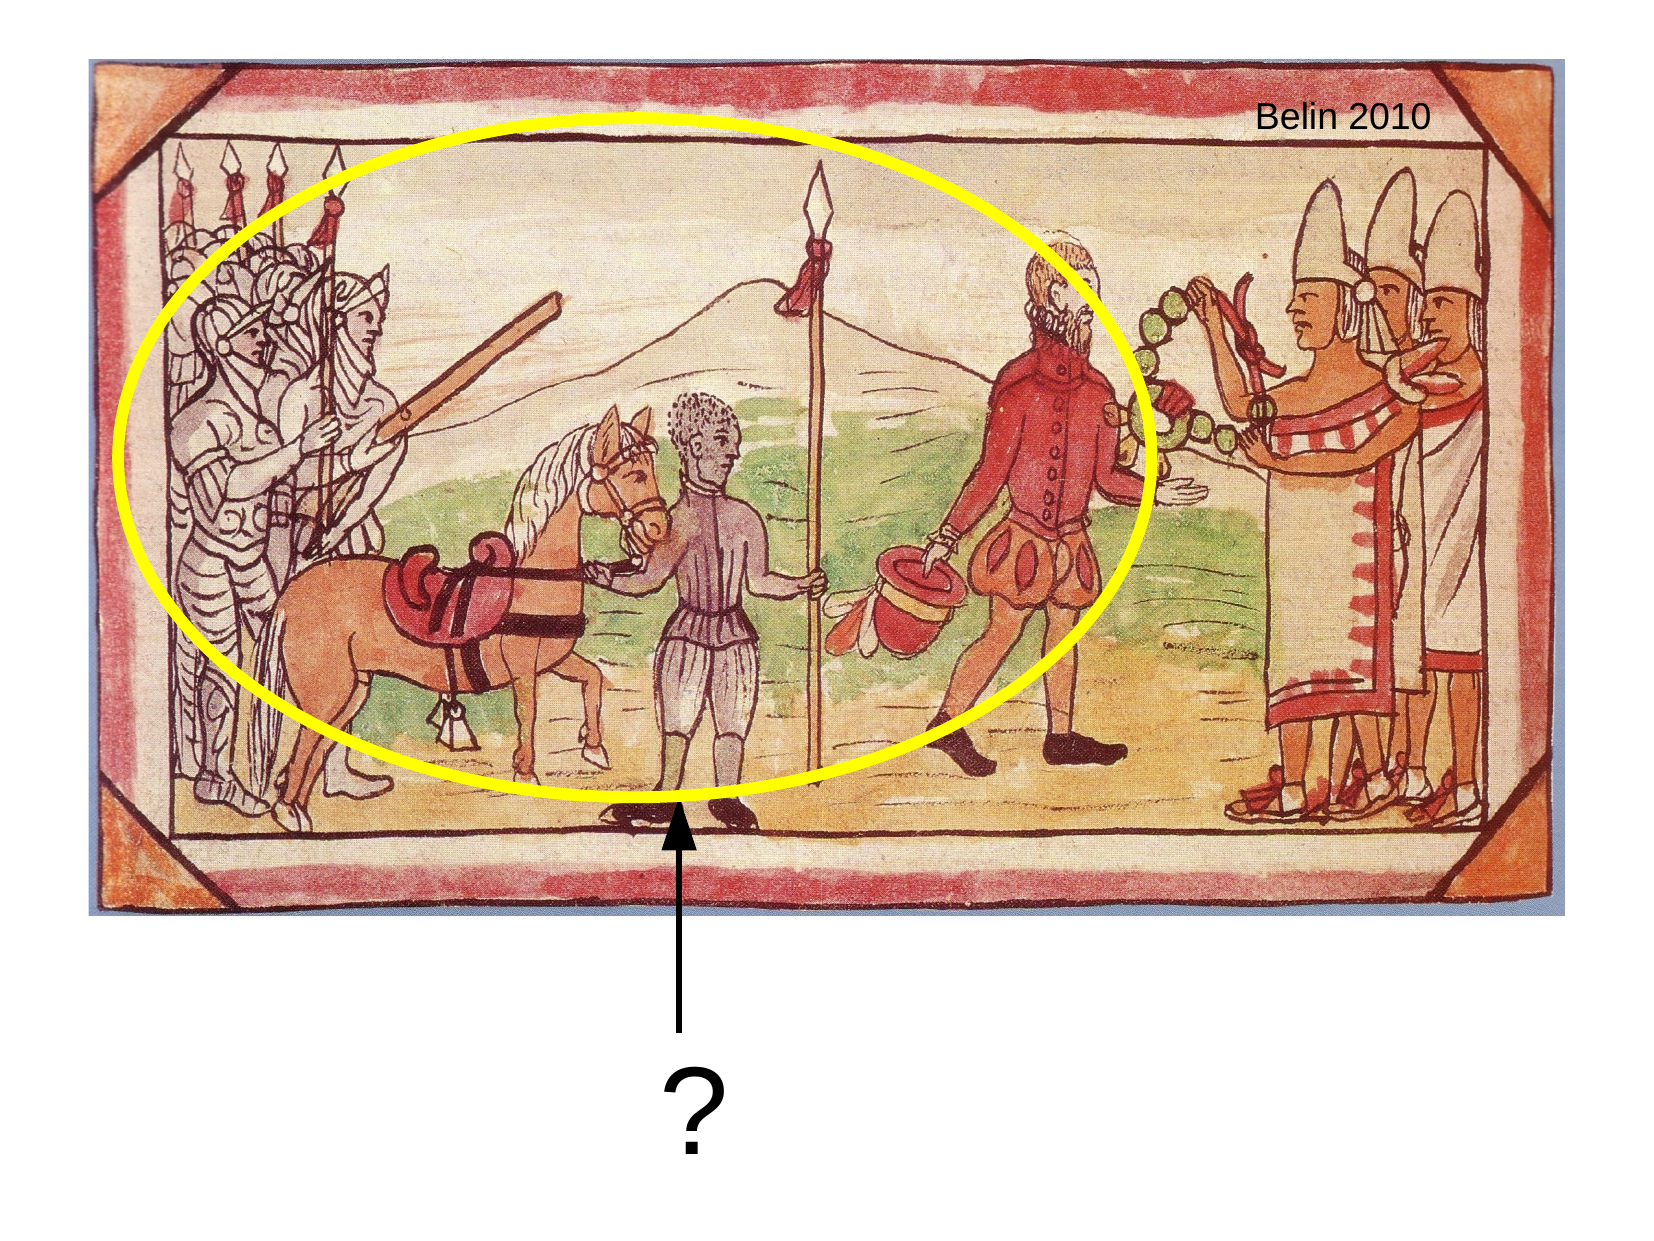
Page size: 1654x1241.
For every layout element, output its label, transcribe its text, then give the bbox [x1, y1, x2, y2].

text_box Belin 2010 [1240, 88, 1477, 146]
picture [125, 125, 1145, 791]
picture [88, 59, 1565, 916]
text_box ? [620, 1033, 768, 1189]
